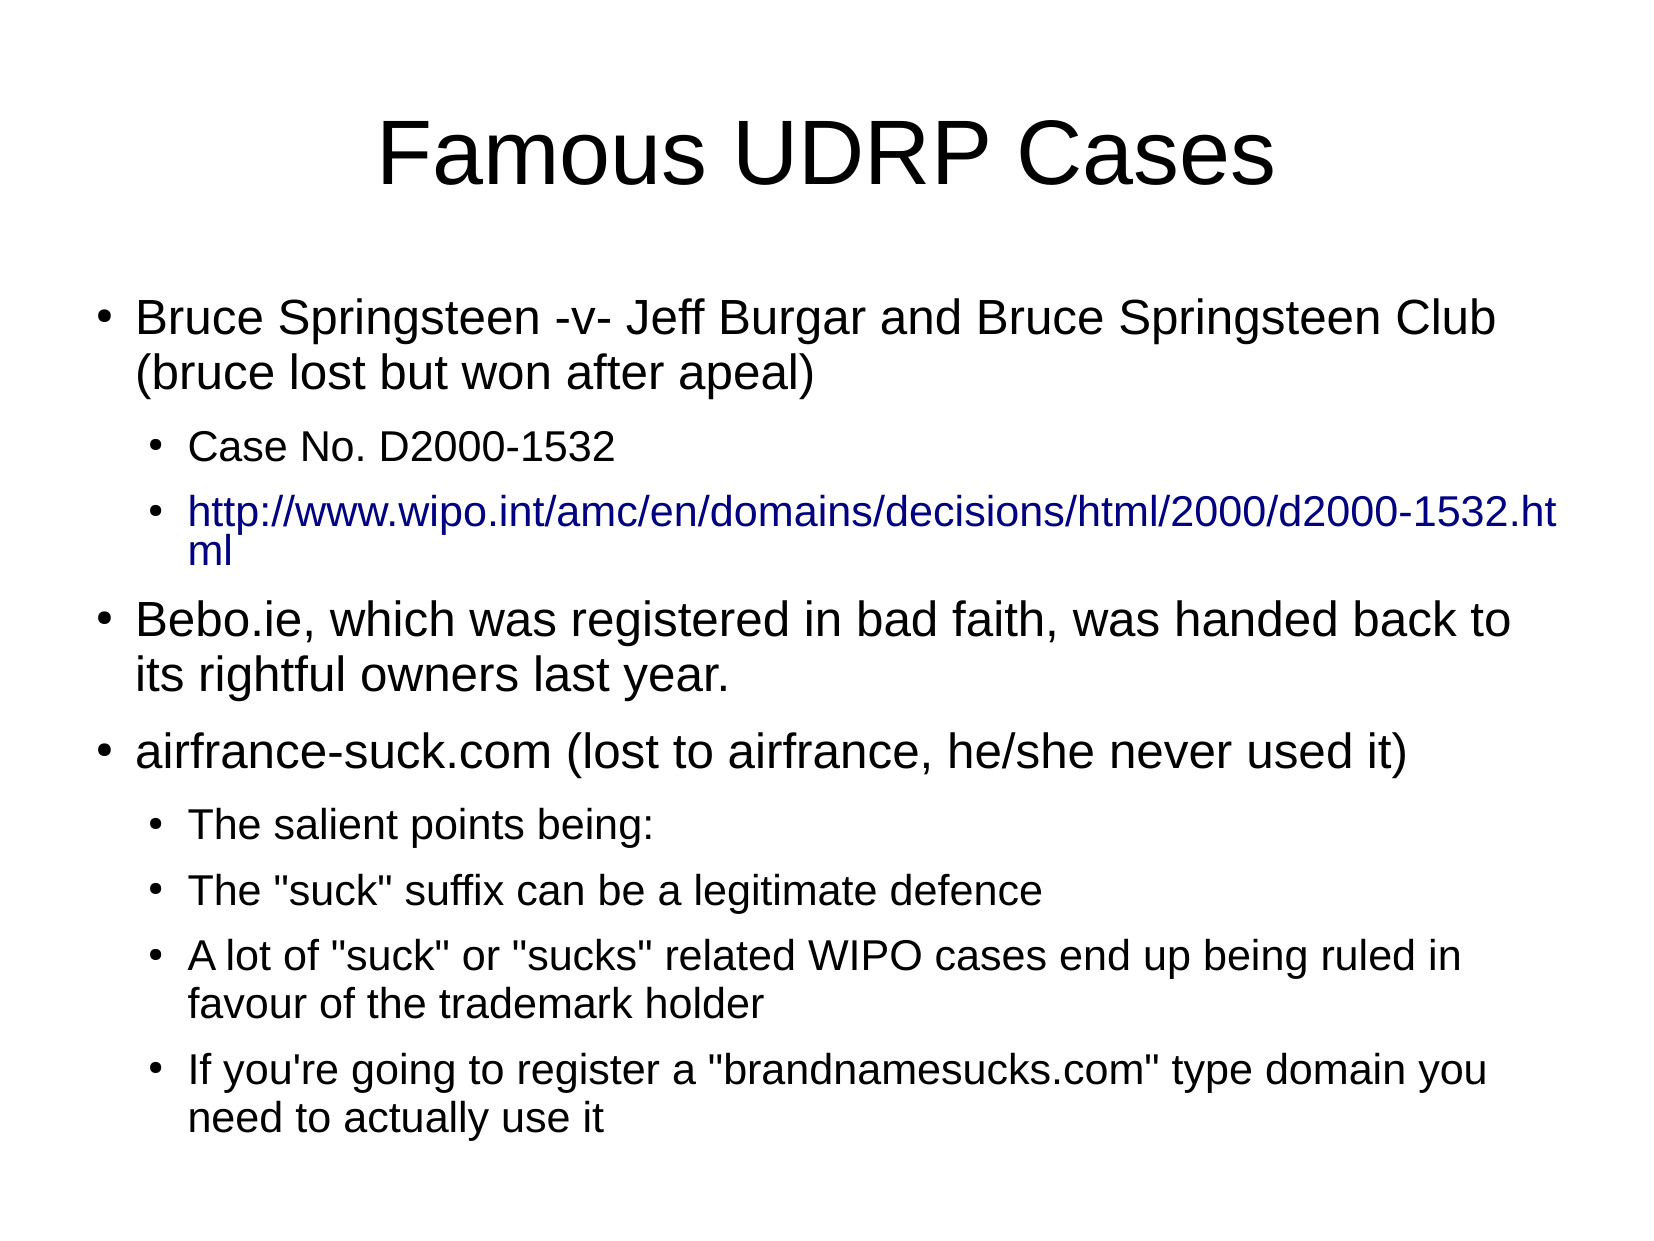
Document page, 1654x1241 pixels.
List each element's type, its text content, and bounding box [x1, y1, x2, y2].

list Bruce Springsteen -v- Jeff Burgar and Bruce Springsteen Club (bruce lost but won after apeal) Case No. D2000-1532 http://www.wipo.int/amc/en/domains/decisions/html/2000/d2000-1532.html Bebo.ie, which was registered in bad faith, was handed back to its rightful owners last year. airfrance-suck.com (lost to airfrance, he/she never used it) The salient points being: The "suck" suffix can be a legitimate defence A lot of "suck" or "sucks" related WIPO cases end up being ruled in favour of the trademark holder If you're going to register a "brandnamesucks.com" type domain you need to actually use it [82, 290, 1571, 1109]
title Famous UDRP Cases [82, 56, 1571, 250]
